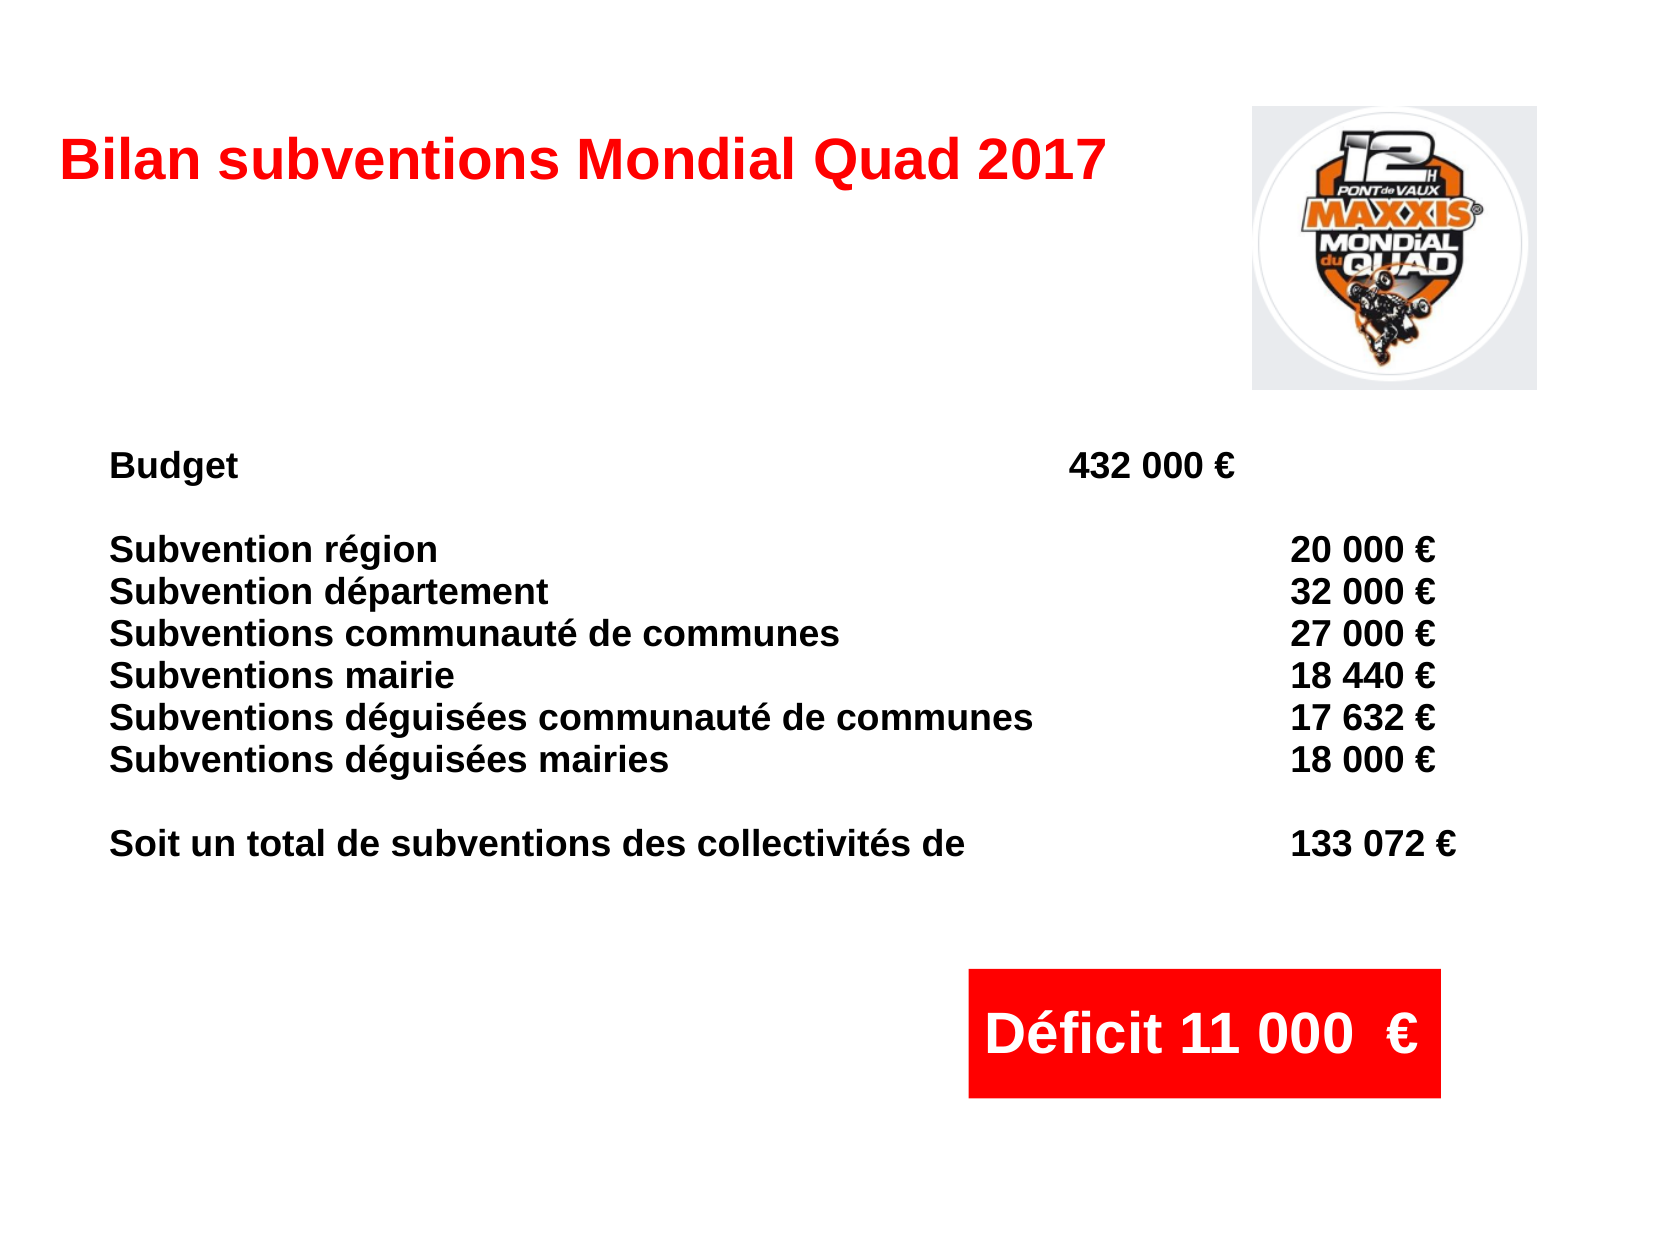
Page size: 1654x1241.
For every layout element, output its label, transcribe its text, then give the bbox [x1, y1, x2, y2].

title Bilan subventions Mondial Quad 2017 [59, 94, 1548, 225]
text_box Budget 432 000 € Subvention région 20 000 € Subvention département 32 000 € Subventions communauté de communes 27 000 € Subventions mairie 18 440 € Subventions déguisées communauté de communes 17 632 € Subventions déguisées mairies 18 000 € Soit un total de subventions des collectivités de 133 072 € [94, 437, 1524, 951]
title Déficit 11 000 € [968, 968, 1441, 1099]
picture [1252, 106, 1537, 390]
